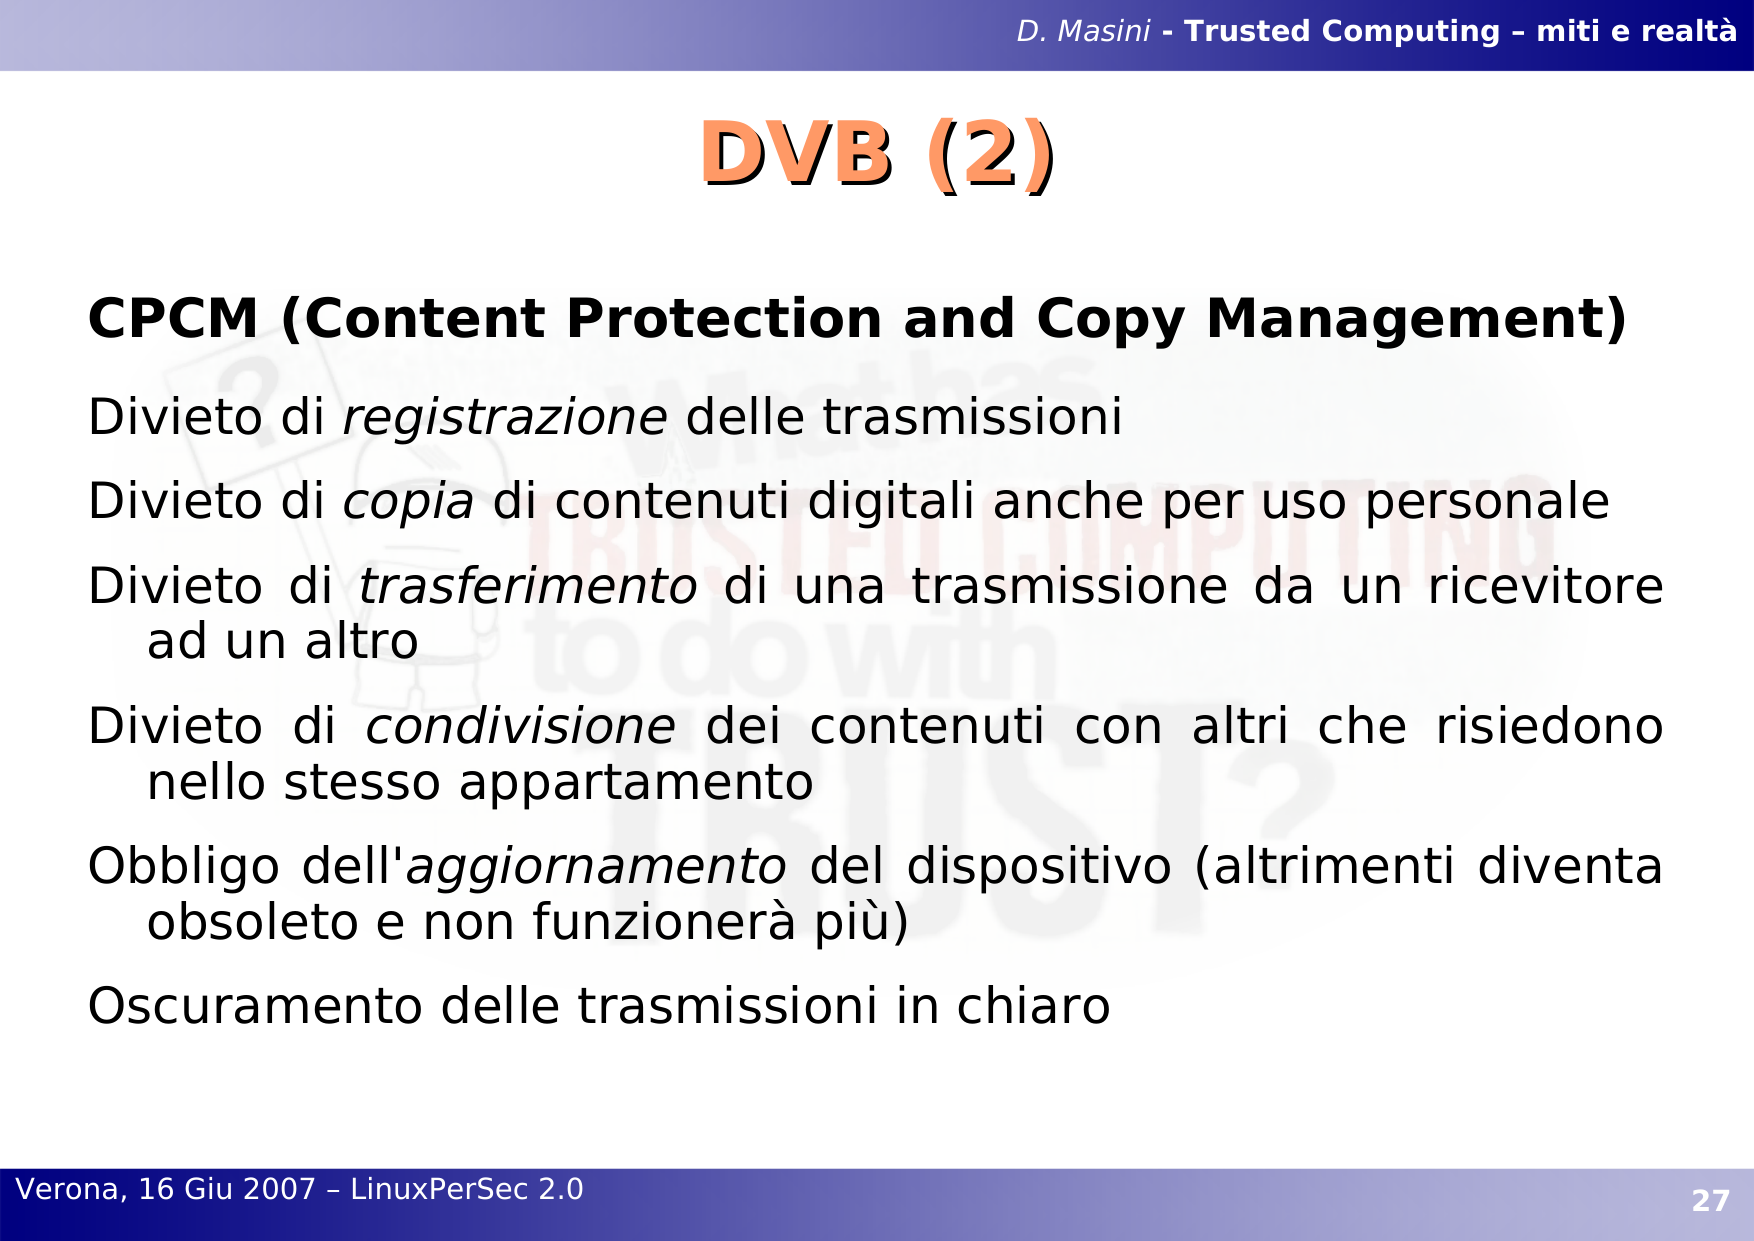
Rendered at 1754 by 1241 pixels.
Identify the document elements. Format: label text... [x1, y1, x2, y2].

picture [0, 0, 1754, 1241]
list CPCM (Content Protection and Copy Management) Divieto di registrazione delle trasmissioni Divieto di copia di contenuti digitali anche per uso personale Divieto di trasferimento di una trasmissione da un ricevitore ad un altro Divieto di condivisione dei contenuti con altri che risiedono nello stesso appartamento Obbligo dell'aggiornamento del dispositivo (altrimenti diventa obsoleto e non funzionerà più) Oscuramento delle trasmissioni in chiaro [87, 289, 1667, 1108]
title DVB (2) [87, 49, 1667, 257]
